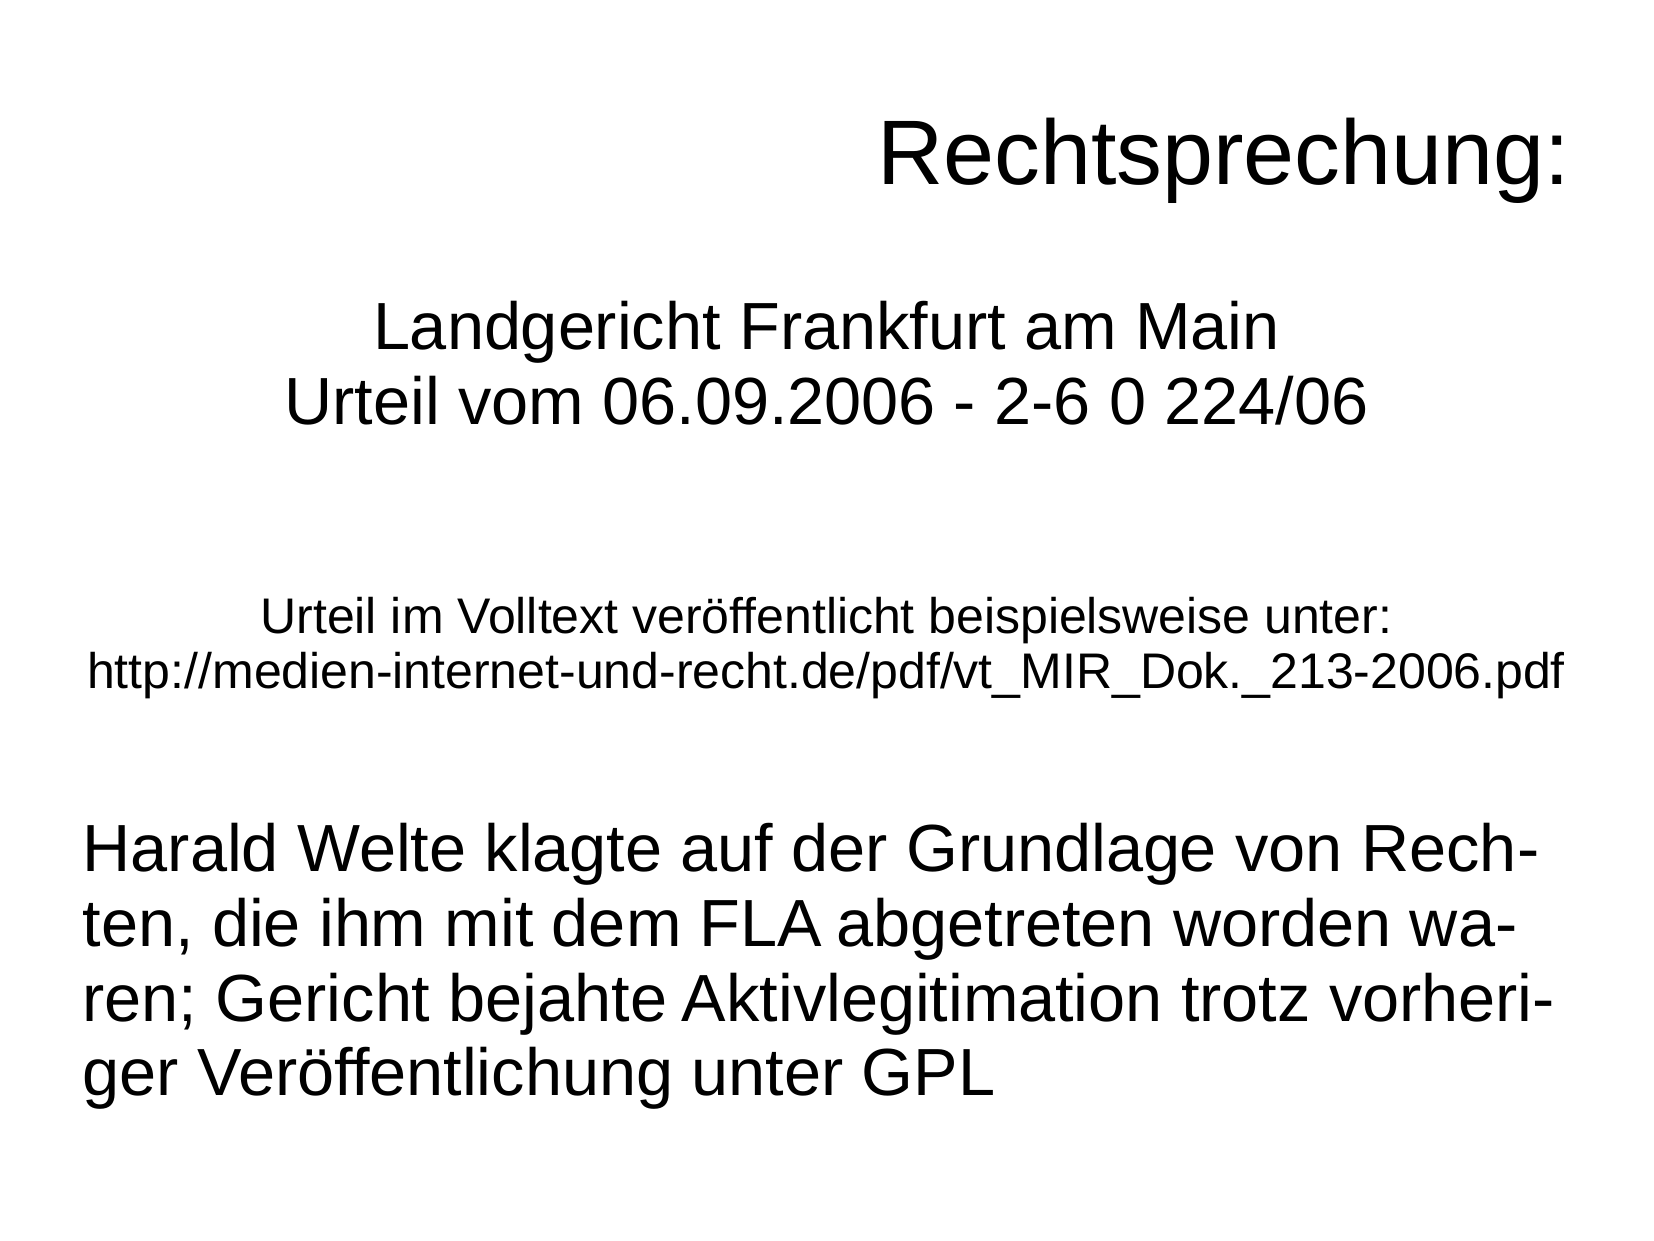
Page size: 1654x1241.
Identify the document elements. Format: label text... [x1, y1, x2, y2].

subtitle Landgericht Frankfurt am Main Urteil vom 06.09.2006 - 2-6 0 224/06 Urteil im Volltext veröffentlicht beispielsweise unter: http://medien-internet-und-recht.de/pdf/vt_MIR_Dok._213-2006.pdf Harald Welte klagte auf der Grundlage von Rech-ten, die ihm mit dem FLA abgetreten worden wa-ren; Gericht bejahte Aktivlegitimation trotz vorheri-ger Veröffentlichung unter GPL [82, 288, 1571, 1111]
title Rechtsprechung: [82, 49, 1571, 257]
